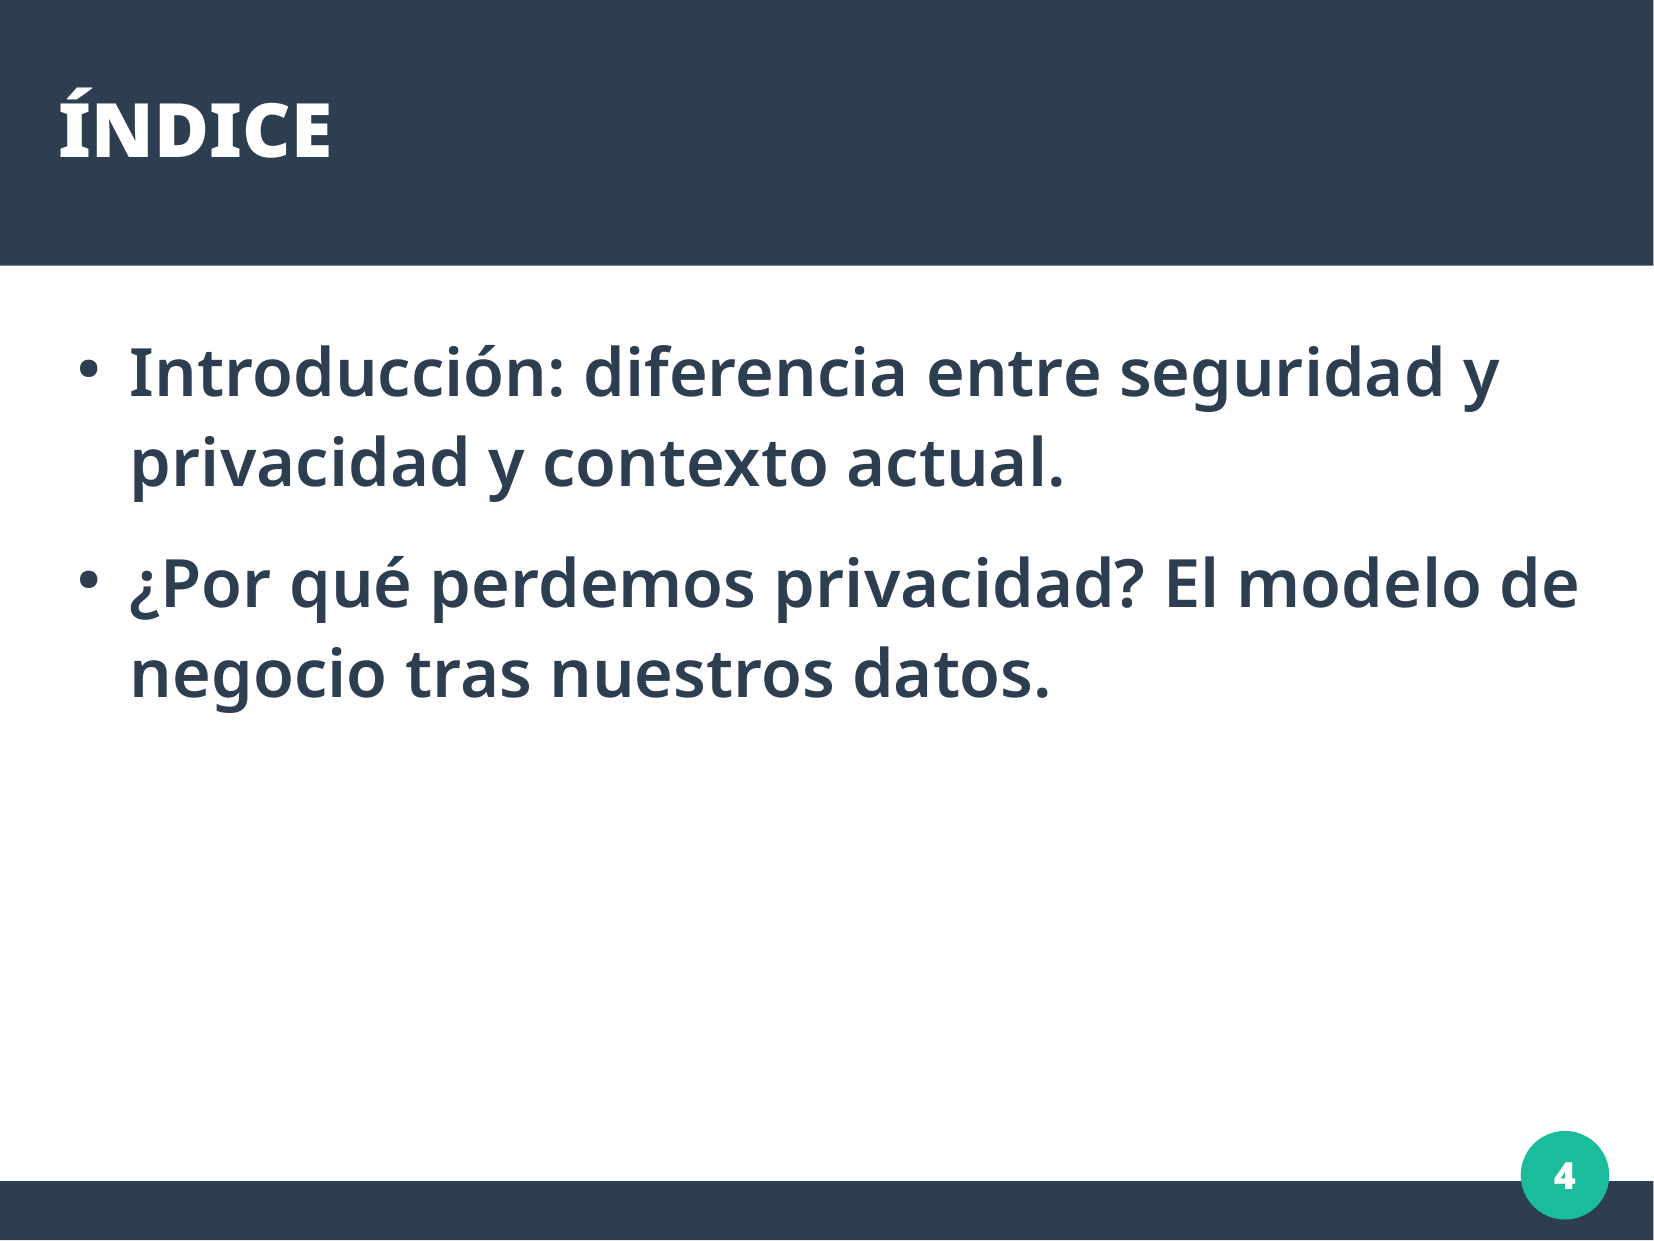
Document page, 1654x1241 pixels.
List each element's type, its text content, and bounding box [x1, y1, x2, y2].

title ÍNDICE [59, 49, 1595, 207]
list Introducción: diferencia entre seguridad y privacidad y contexto actual. ¿Por qué perdemos privacidad? El modelo de negocio tras nuestros datos. [59, 324, 1595, 1152]
